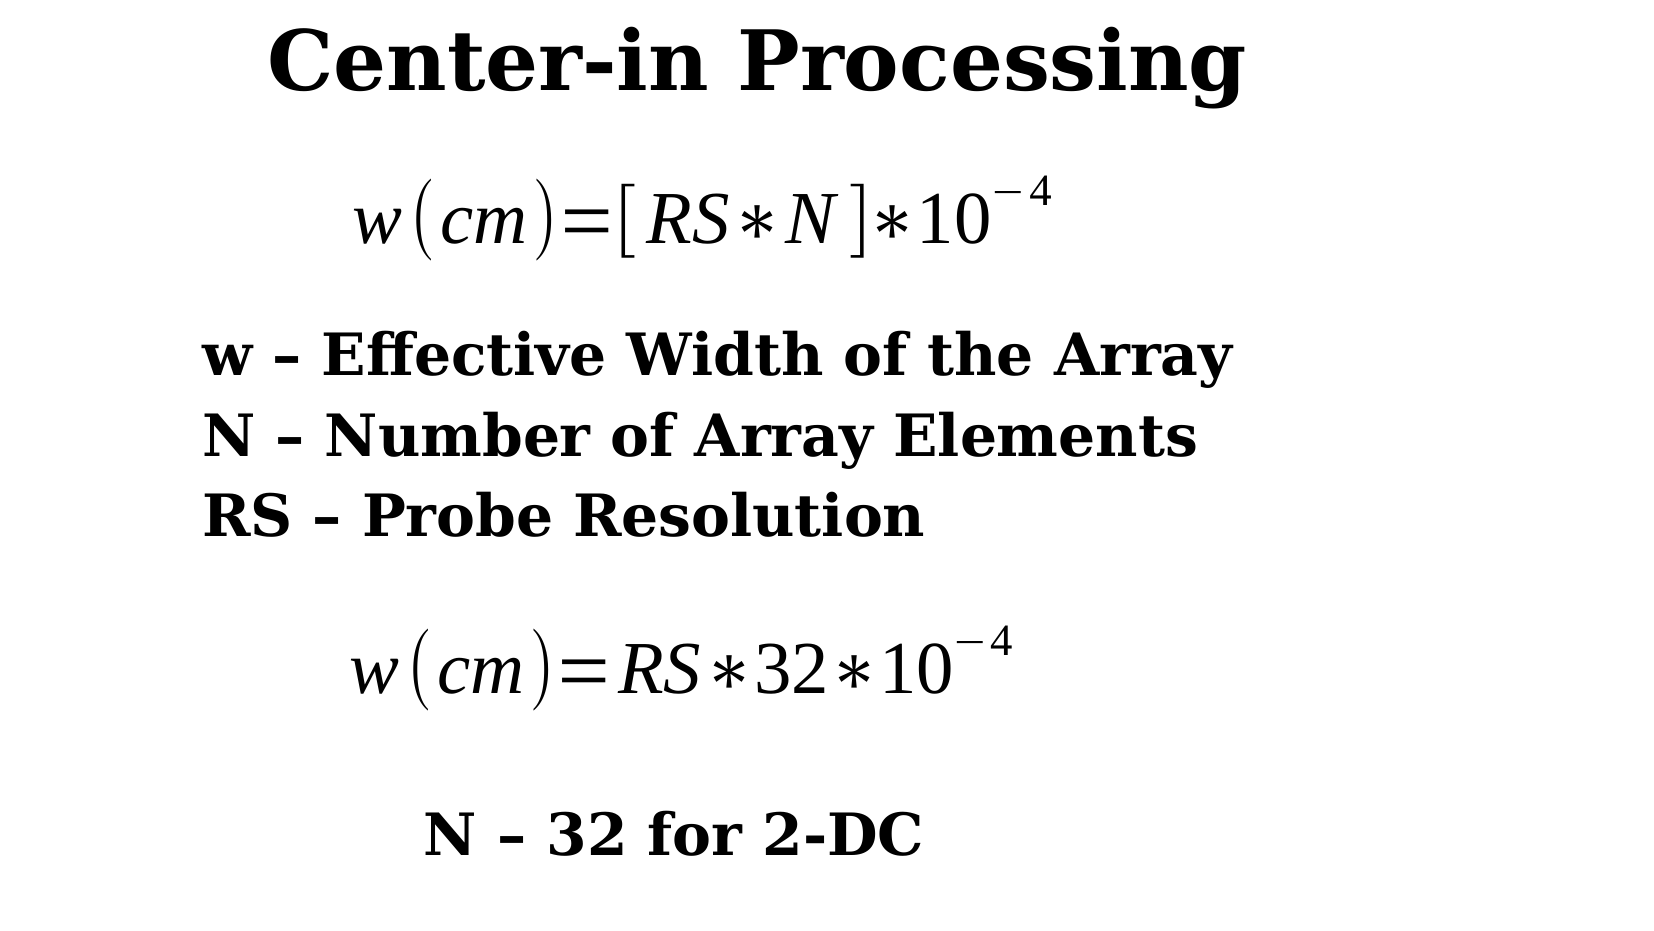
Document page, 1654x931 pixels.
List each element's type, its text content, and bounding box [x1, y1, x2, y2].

text_box N – 32 for 2-DC [375, 779, 976, 875]
text_box w – Effective Width of the Array N – Number of Array Elements RS – Probe Resolution [153, 299, 1369, 556]
chart [345, 165, 1059, 264]
chart [341, 615, 1021, 714]
text_box Center-in Processing [0, 6, 1516, 117]
